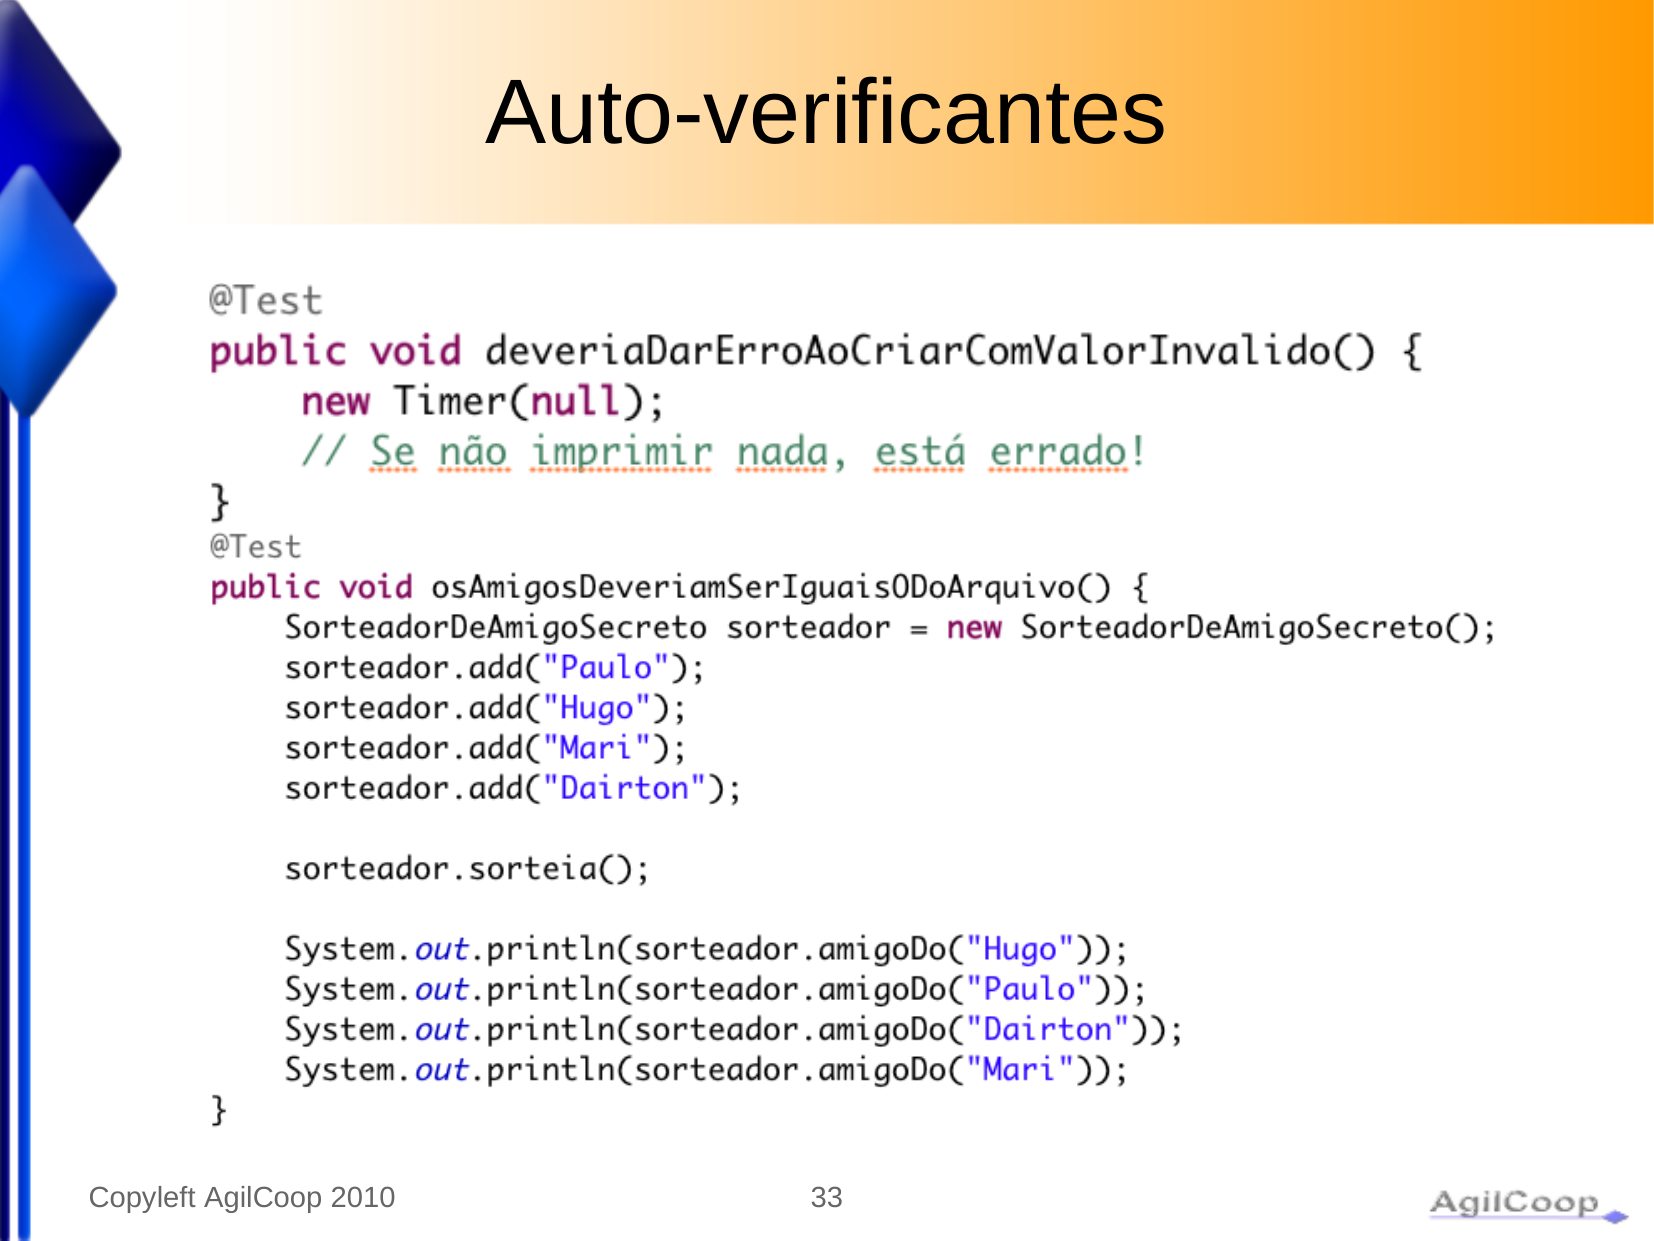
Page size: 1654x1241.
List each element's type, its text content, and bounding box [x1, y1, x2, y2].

title Auto-verificantes [82, 8, 1571, 216]
picture [0, 0, 1654, 1241]
